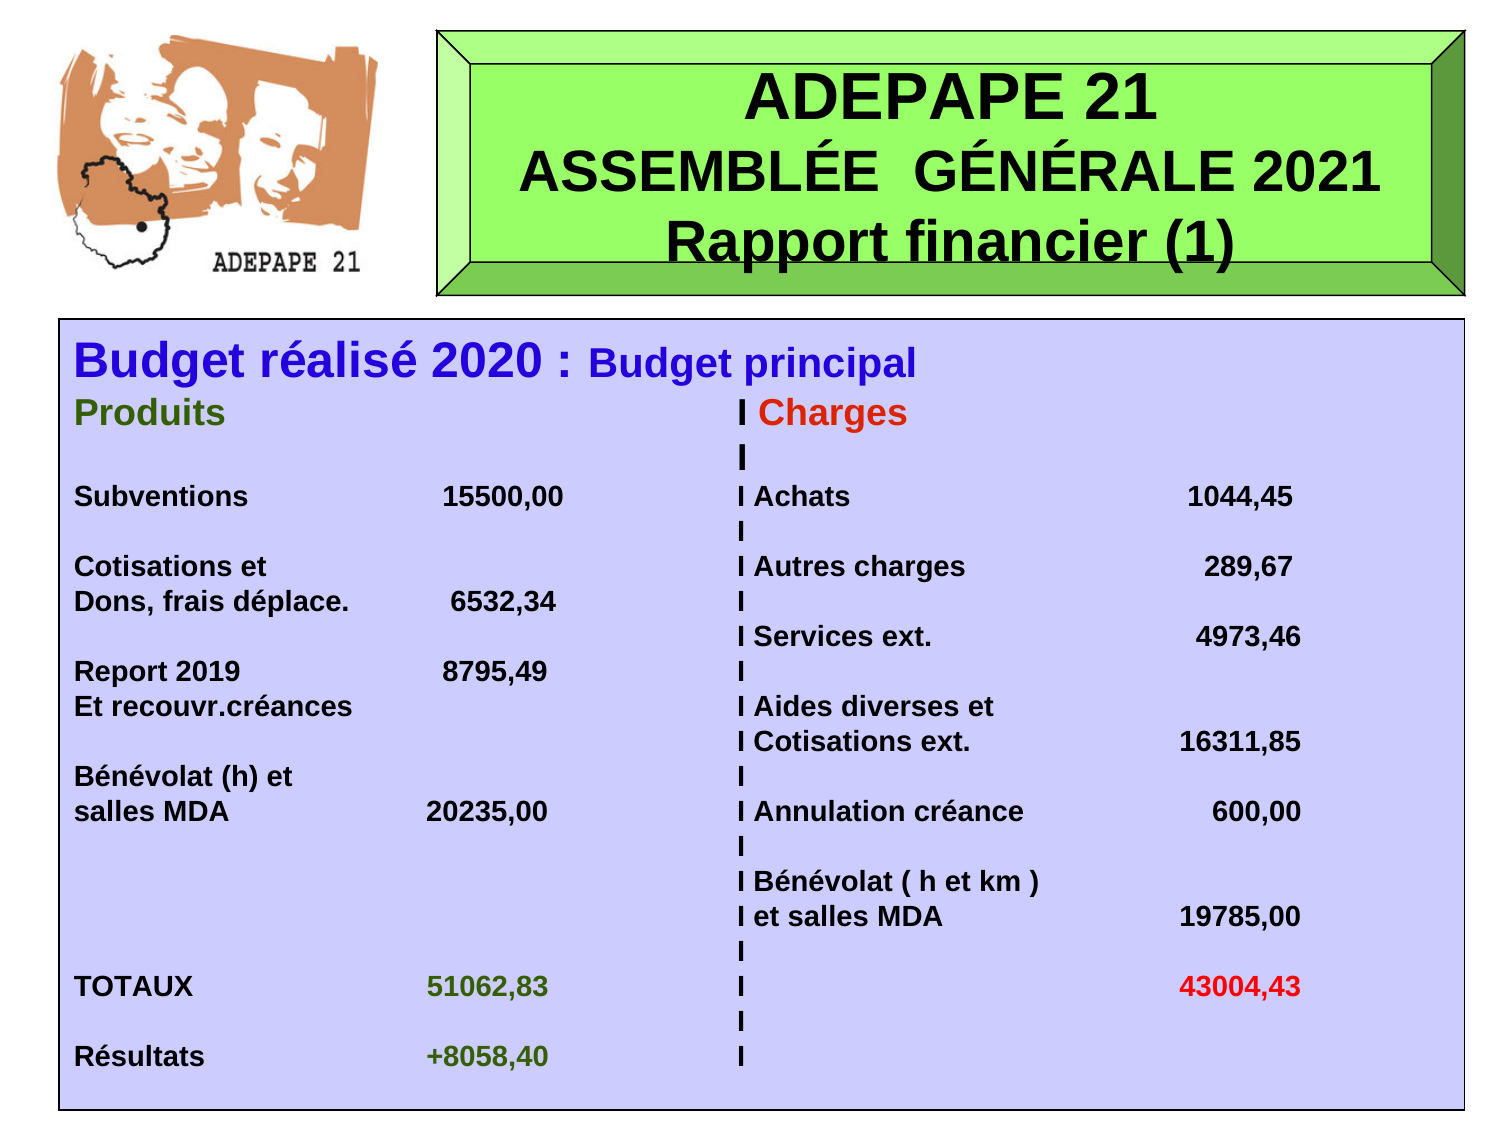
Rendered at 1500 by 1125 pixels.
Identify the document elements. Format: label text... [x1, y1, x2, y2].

picture [53, 35, 378, 273]
text_box ADEPAPE 21 ASSEMBLÉE GÉNÉRALE 2021 Rapport financier (1) [471, 64, 1431, 262]
text_box Budget réalisé 2020 : Budget principal Produits I Charges I I Subventions 15500,00 I Achats 1044,45 I Cotisations et I Autres charges 289,67 Dons, frais déplace. 6532,34 I I Services ext. 4973,46 Report 2019 8795,49 I Et recouvr.créances I Aides diverses et I Cotisations ext. 16311,85 Bénévolat (h) et I salles MDA 20235,00 I Annulation créance 600,00 I I Bénévolat ( h et km ) I et salles MDA 19785,00 I TOTAUX 51062,83 I 43004,43 I Résultats +8058,40 I [59, 318, 1465, 1111]
